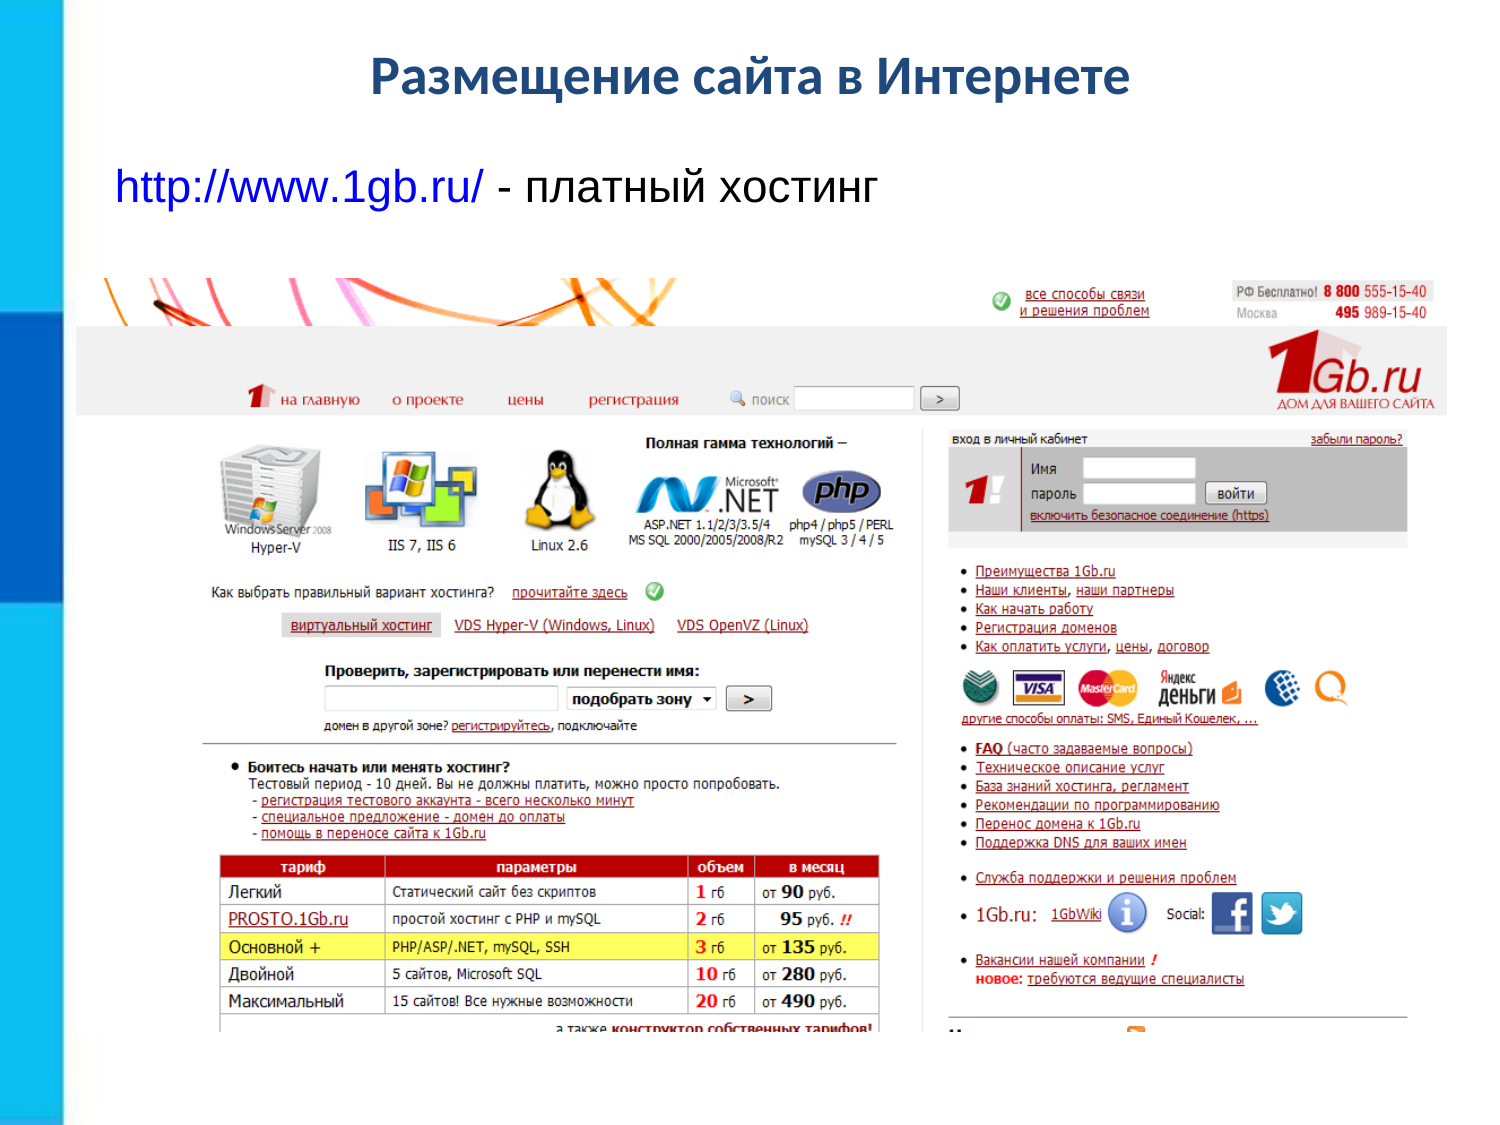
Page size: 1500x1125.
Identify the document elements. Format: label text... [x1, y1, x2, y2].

text_box http://www.1gb.ru/ - платный хостинг [100, 148, 1412, 220]
text_box Размещение сайта в Интернете [76, 31, 1425, 114]
picture [0, 0, 1500, 1125]
